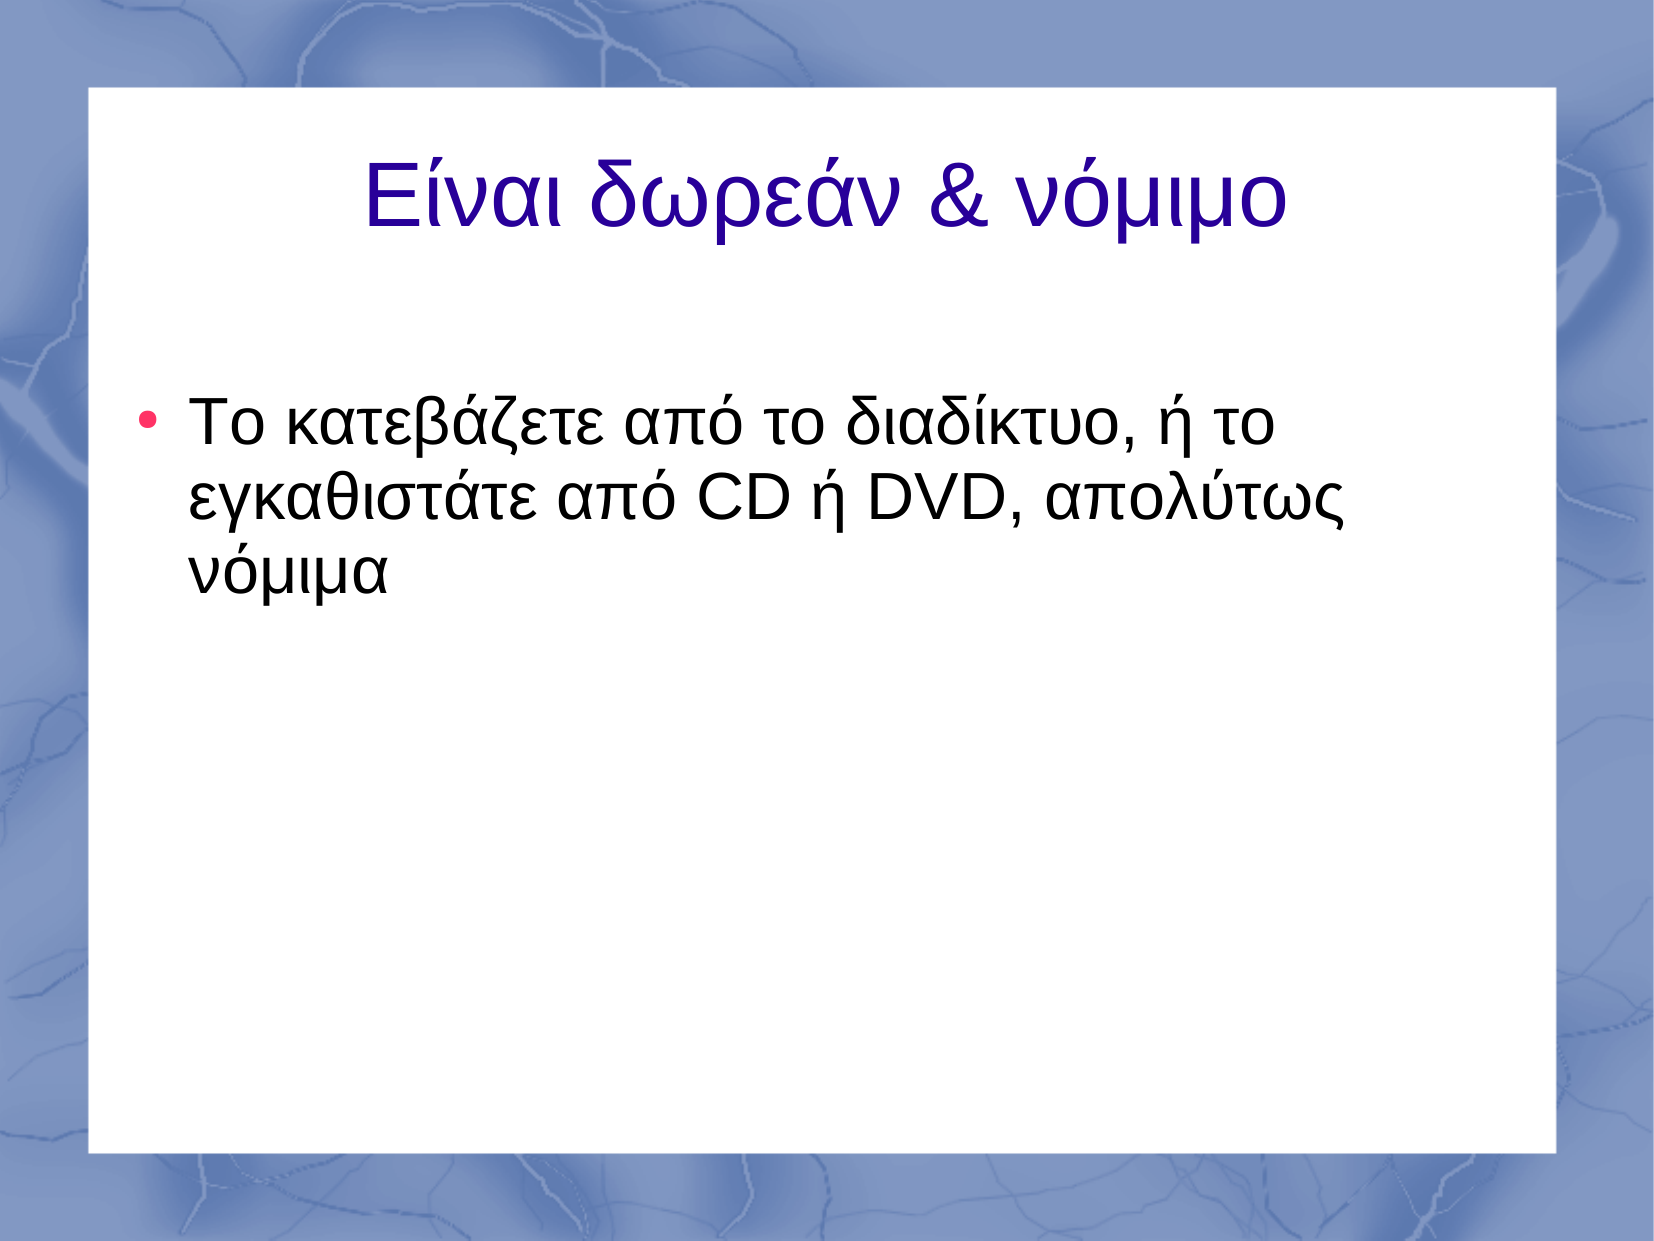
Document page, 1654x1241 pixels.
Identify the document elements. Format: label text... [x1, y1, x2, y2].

picture [0, 0, 1654, 1241]
list Το κατεβάζετε από το διαδίκτυο, ή το εγκαθιστάτε από CD ή DVD, απολύτως νόμιμα [118, 383, 1536, 1123]
title Είναι δωρεάν & νόμιμο [118, 98, 1536, 291]
